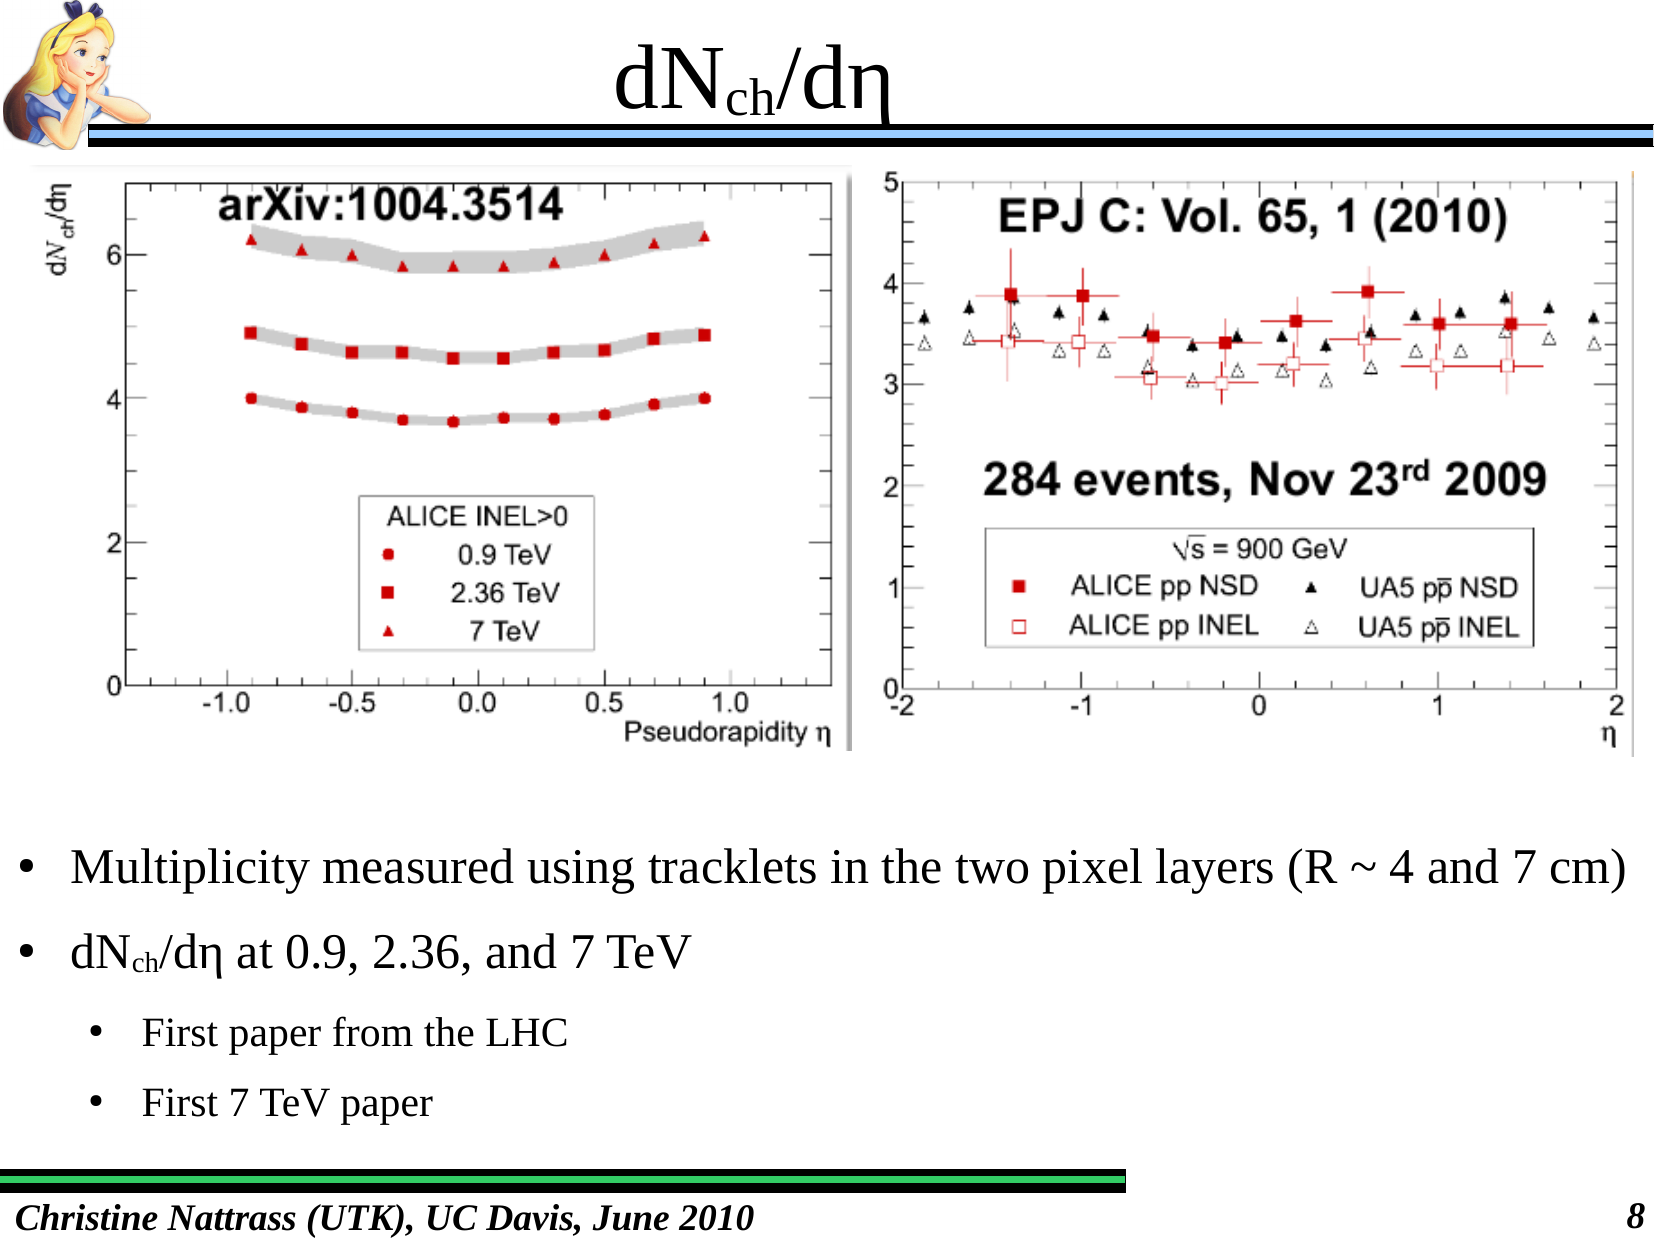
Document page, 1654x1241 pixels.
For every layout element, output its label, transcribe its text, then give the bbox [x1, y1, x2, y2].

picture [3, 143, 151, 150]
list Multiplicity measured using tracklets in the two pixel layers (R ~ 4 and 7 cm) dNch/dη at 0.9, 2.36, and 7 TeV First paper from the LHC First 7 TeV paper [0, 839, 1653, 1241]
picture [3, 0, 151, 11]
title dNch/dη [0, 11, 1482, 143]
picture [29, 165, 1634, 757]
